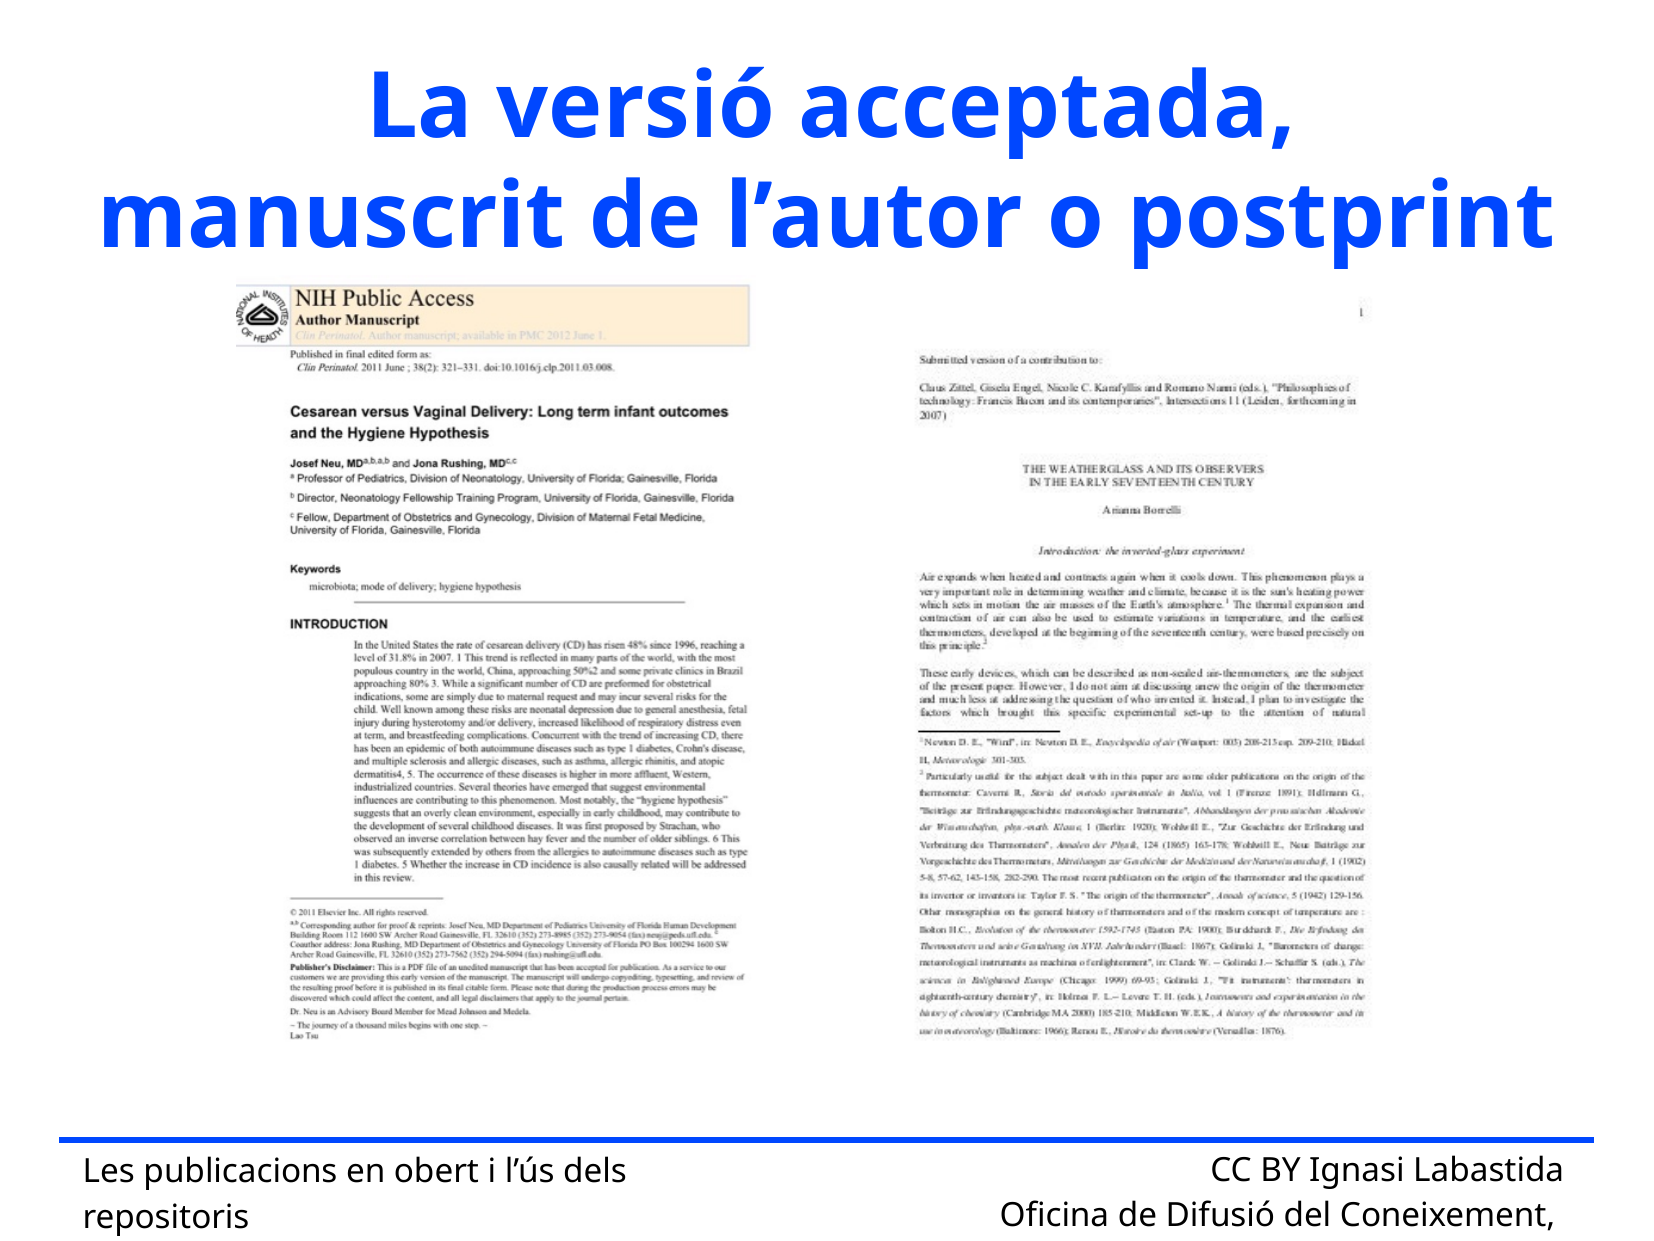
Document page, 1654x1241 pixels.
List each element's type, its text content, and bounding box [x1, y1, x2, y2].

picture [236, 275, 756, 1111]
picture [850, 271, 1434, 1098]
title La versió acceptada, manuscrit de l’autor o postprint [82, 32, 1571, 274]
